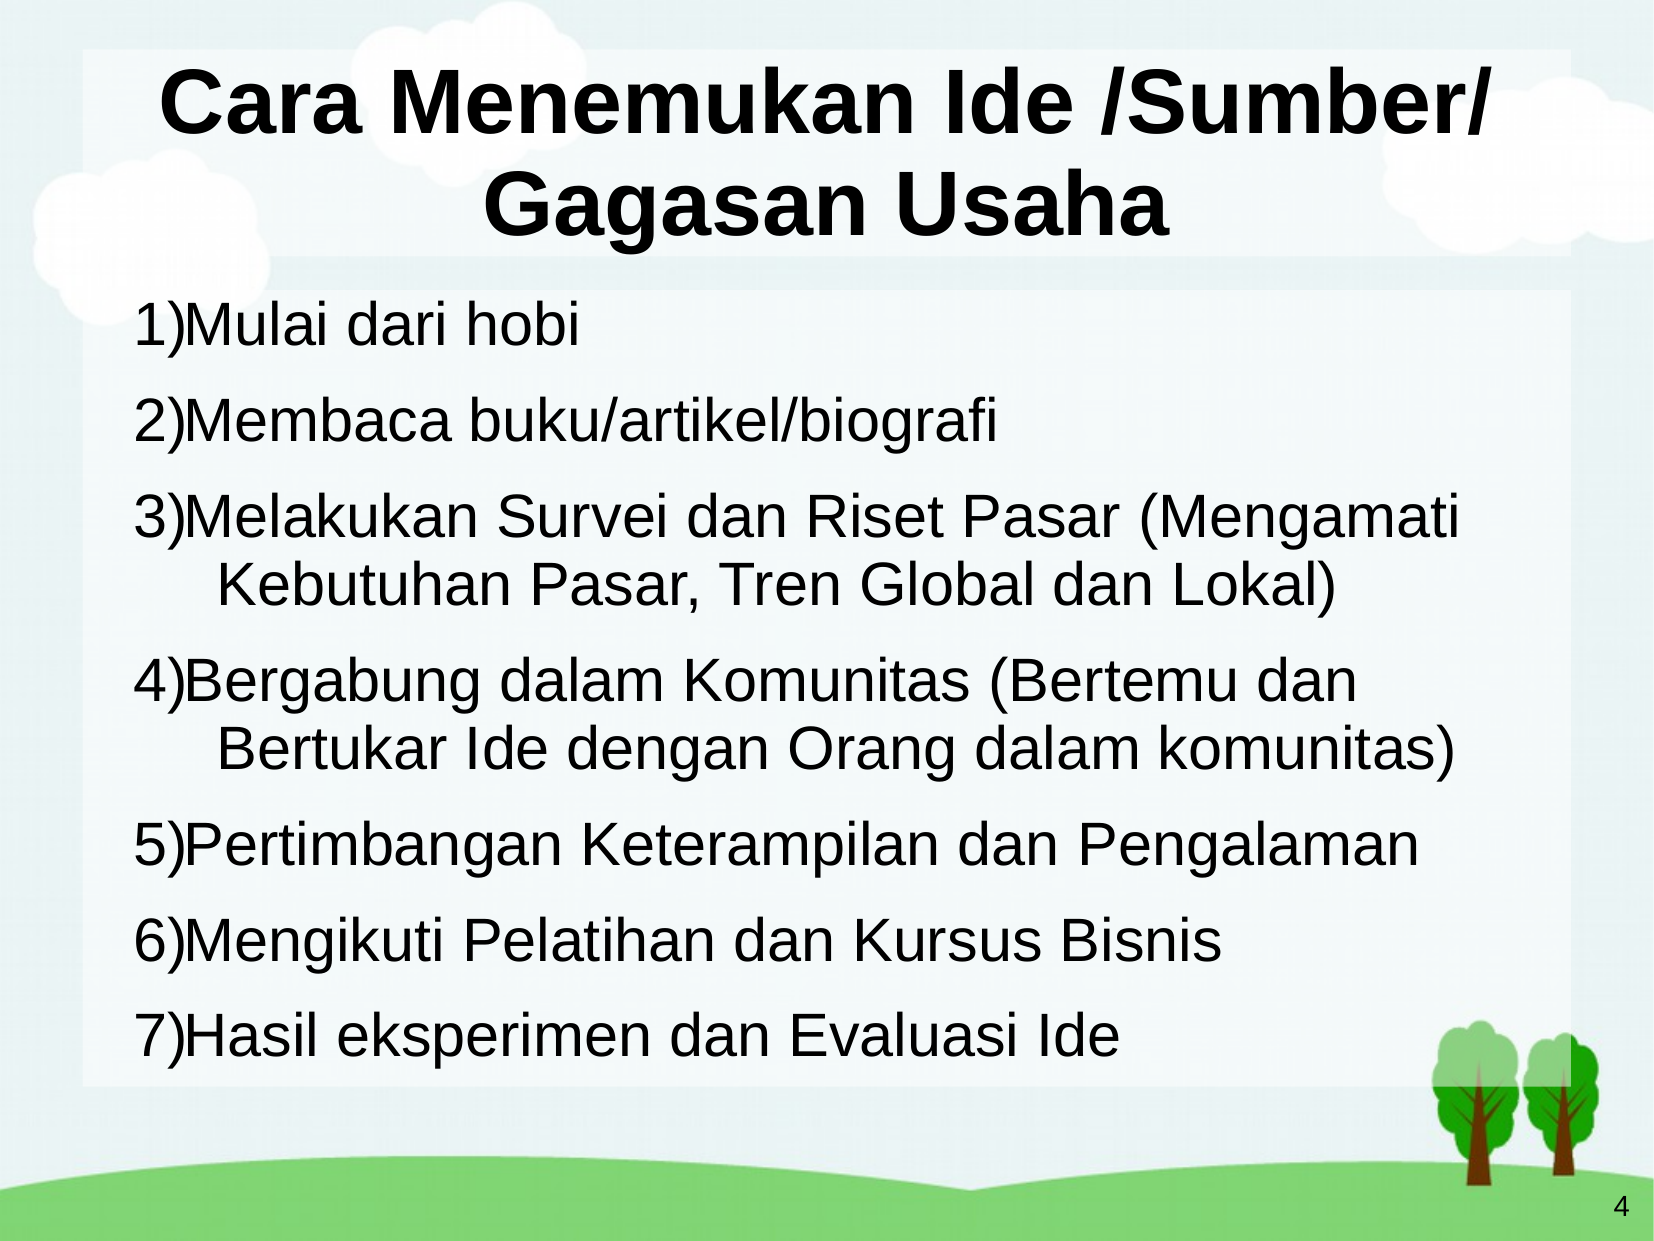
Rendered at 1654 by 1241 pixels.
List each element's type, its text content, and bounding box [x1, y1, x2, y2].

list Mulai dari hobi Membaca buku/artikel/biografi Melakukan Survei dan Riset Pasar (Mengamati Kebutuhan Pasar, Tren Global dan Lokal) Bergabung dalam Komunitas (Bertemu dan Bertukar Ide dengan Orang dalam komunitas) Pertimbangan Keterampilan dan Pengalaman Mengikuti Pelatihan dan Kursus Bisnis Hasil eksperimen dan Evaluasi Ide [82, 290, 1571, 1087]
picture [0, 0, 1654, 1241]
title Cara Menemukan Ide /Sumber/ Gagasan Usaha [82, 49, 1571, 257]
